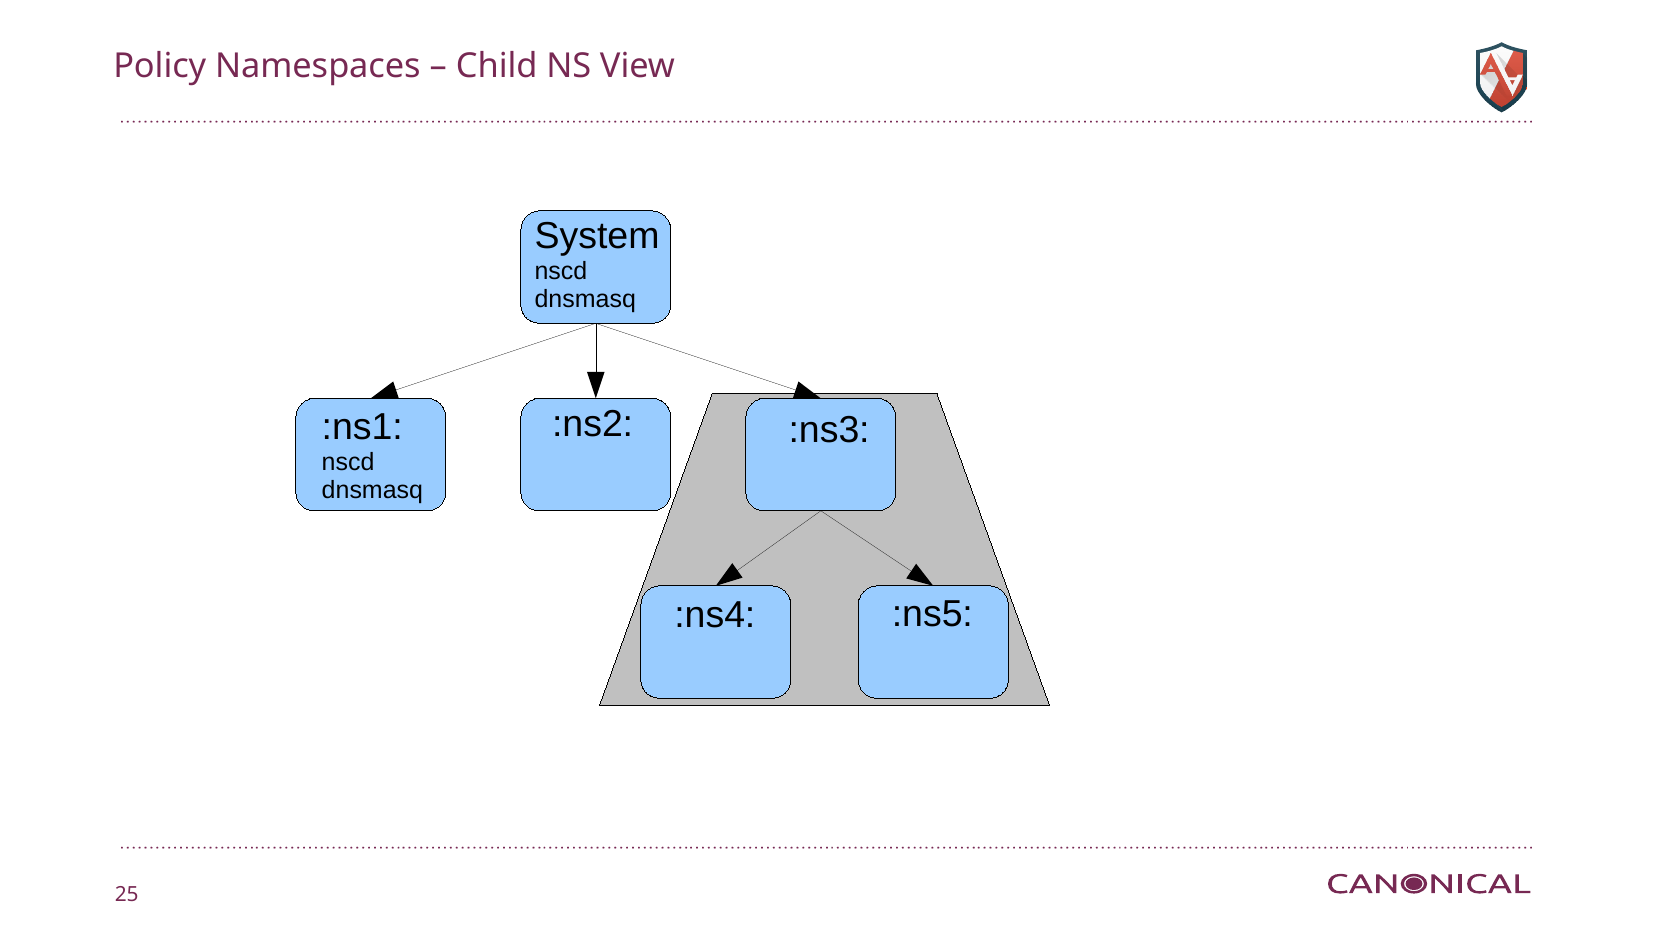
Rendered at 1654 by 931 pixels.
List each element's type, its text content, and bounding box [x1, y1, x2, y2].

text_box :ns3: [773, 401, 885, 459]
text_box System nscd dnsmasq [519, 207, 675, 320]
picture [111, 33, 1546, 124]
text_box [295, 400, 306, 509]
picture [111, 845, 1533, 851]
title Policy Namespaces – Child NS View [113, 48, 1382, 81]
text_box :ns4: [659, 585, 771, 643]
text_box [520, 398, 671, 511]
text_box [439, 402, 446, 507]
text_box [599, 393, 1050, 706]
text_box [529, 320, 663, 324]
text_box :ns2: [537, 394, 649, 452]
text_box :ns1: nscd dnsmasq [306, 398, 439, 511]
text_box :ns5: [877, 585, 988, 643]
